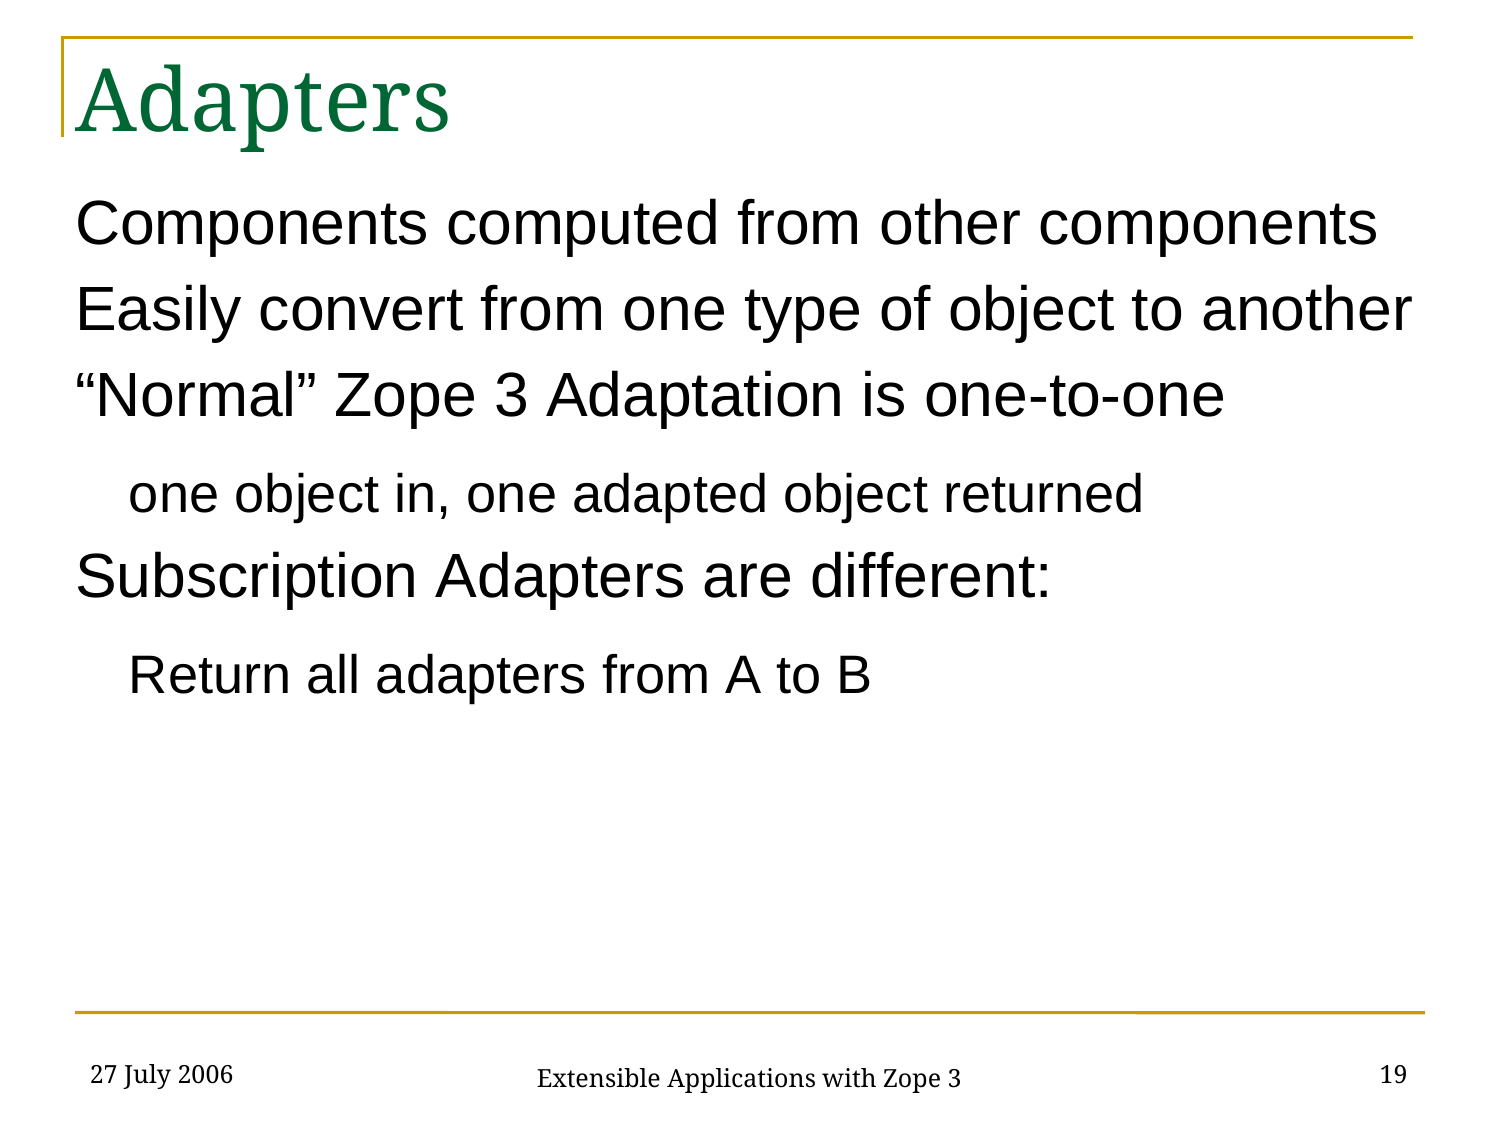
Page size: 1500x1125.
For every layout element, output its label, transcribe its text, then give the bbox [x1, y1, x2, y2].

list Components computed from other components Easily convert from one type of object to another “Normal” Zope 3 Adaptation is one-to-one one object in, one adapted object returned Subscription Adapters are different: Return all adapters from A to B [75, 187, 1425, 1006]
title Adapters [75, 45, 1425, 151]
